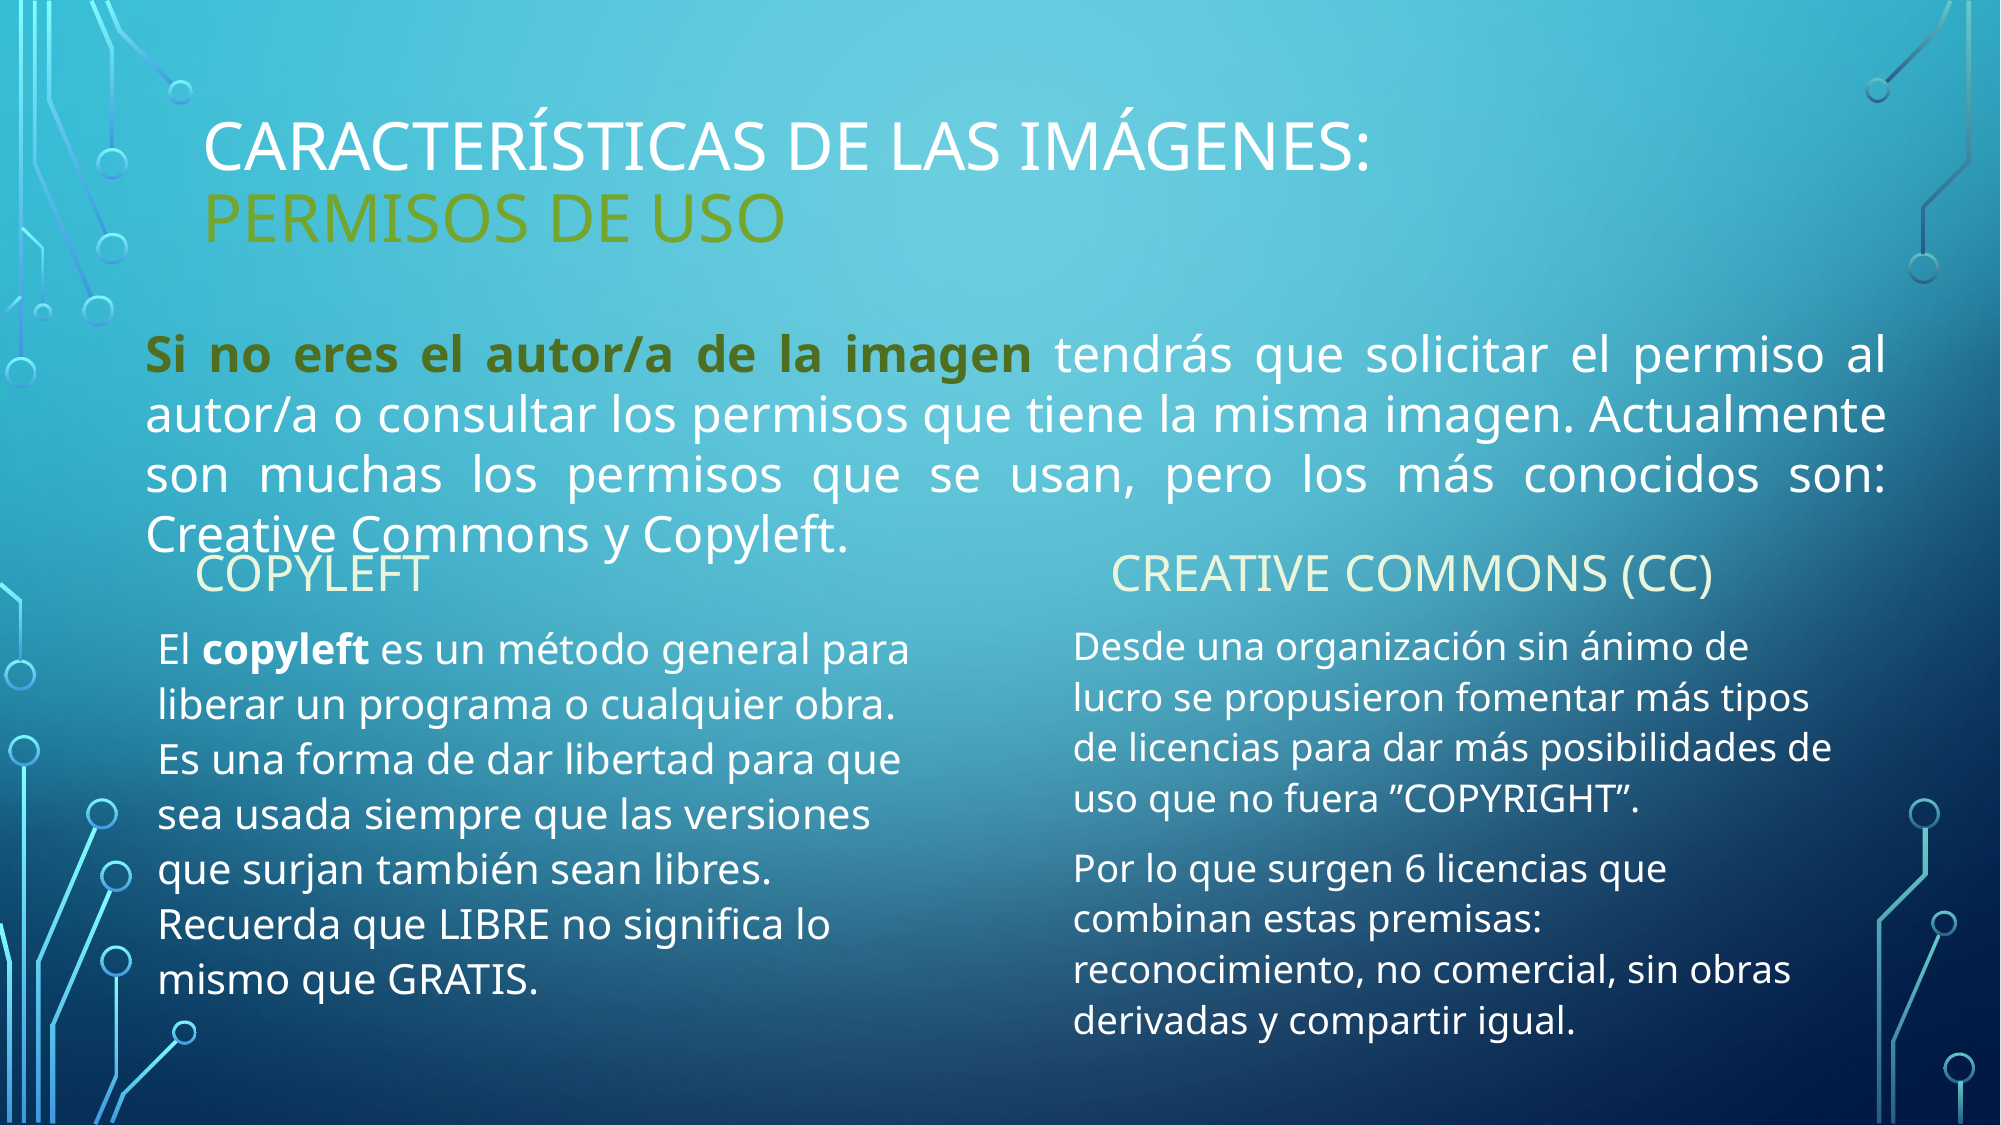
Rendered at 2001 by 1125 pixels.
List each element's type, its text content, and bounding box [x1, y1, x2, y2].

list Desde una organización sin ánimo de lucro se propusieron fomentar más tipos de licencias para dar más posibilidades de uso que no fuera ”COPYRIGHT”. Por lo que surgen 6 licencias que combinan estas premisas: reconocimiento, no comercial, sin obras derivadas y compartir igual. [1057, 609, 1858, 1056]
text_box Si no eres el autor/a de la imagen tendrás que solicitar el permiso al autor/a o consultar los permisos que tiene la misma imagen. Actualmente son muchas los permisos que se usan, pero los más conocidos son: Creative Commons y Copyleft. [130, 315, 1904, 513]
title Características de las imágenes: permisos de uso [187, 101, 1813, 269]
list Creative Commons (CC) [1095, 513, 1858, 609]
list El copyleft es un método general para liberar un programa o cualquier obra. Es una forma de dar libertad para que sea usada siempre que las versiones que surjan también sean libres. Recuerda que LIBRE no significa lo mismo que GRATIS. [142, 609, 942, 1056]
list copyleft [179, 513, 942, 609]
